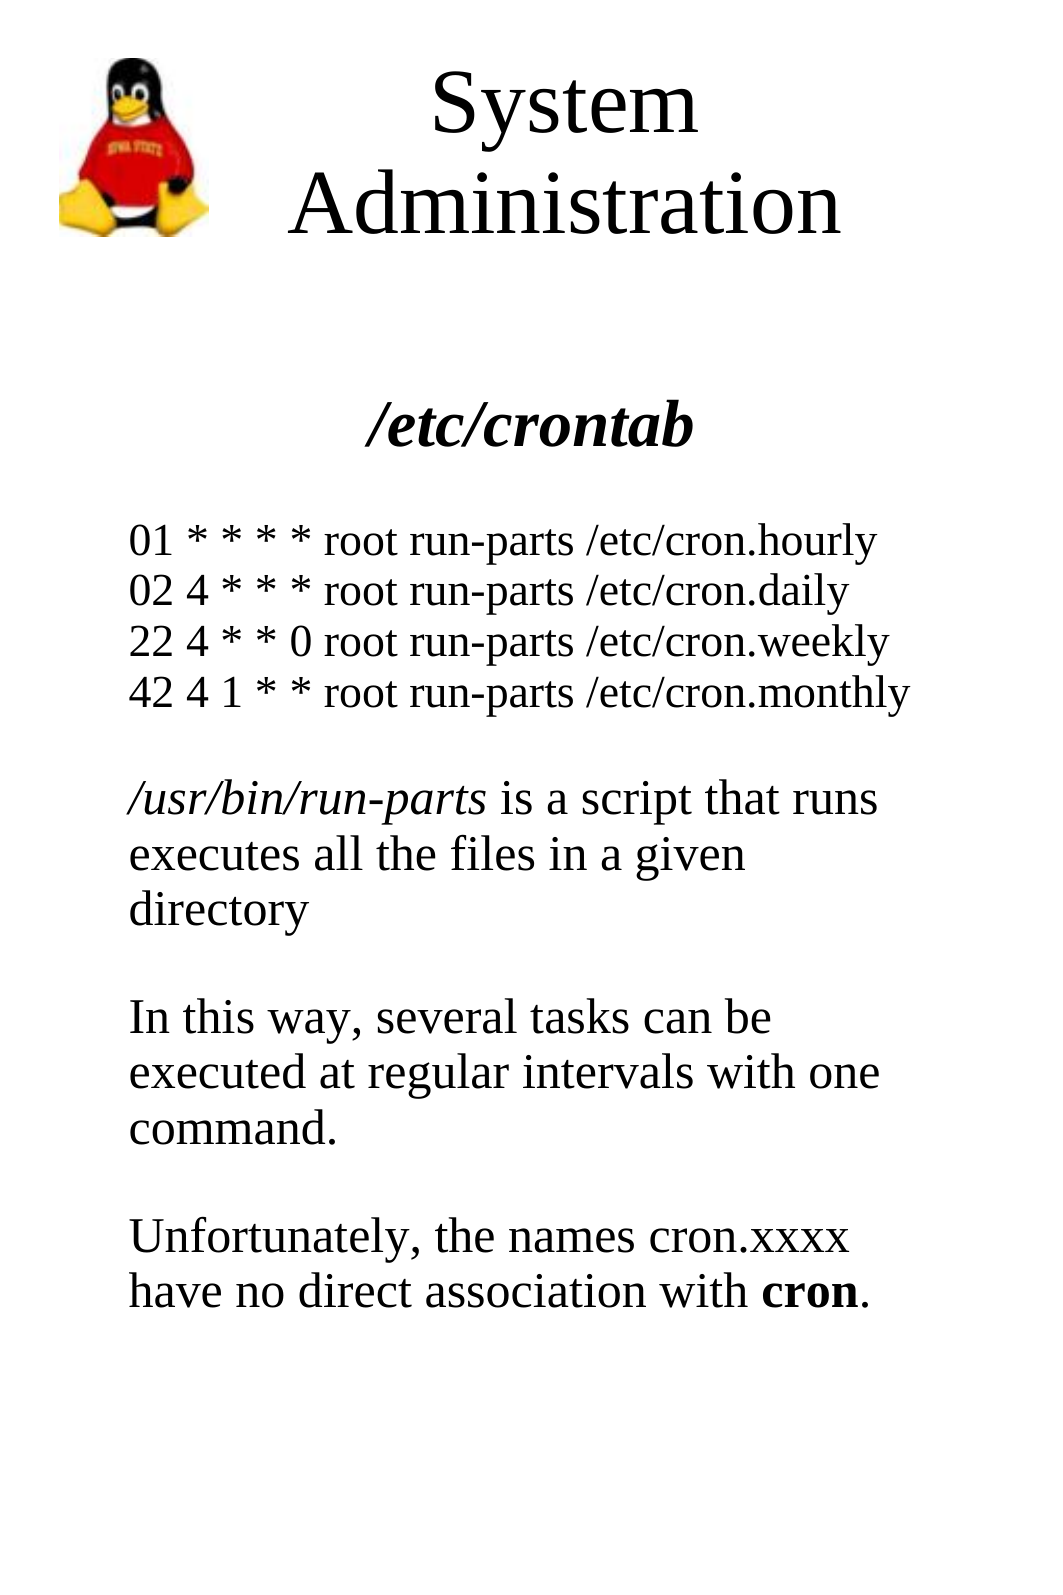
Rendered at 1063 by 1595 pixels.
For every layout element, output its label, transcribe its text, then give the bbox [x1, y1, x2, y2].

subtitle /etc/crontab 01 * * * * root run-parts /etc/cron.hourly 02 4 * * * root run-parts /etc/cron.daily 22 4 * * 0 root run-parts /etc/cron.weekly 42 4 1 * * root run-parts /etc/cron.monthly /usr/bin/run-parts is a script that runs executes all the files in a given directory In this way, several tasks can be executed at regular intervals with one command. Unfortunately, the names cron.xxxx have no direct association with cron. [128, 240, 936, 1553]
title System Administration [237, 25, 893, 240]
picture [59, 58, 209, 237]
